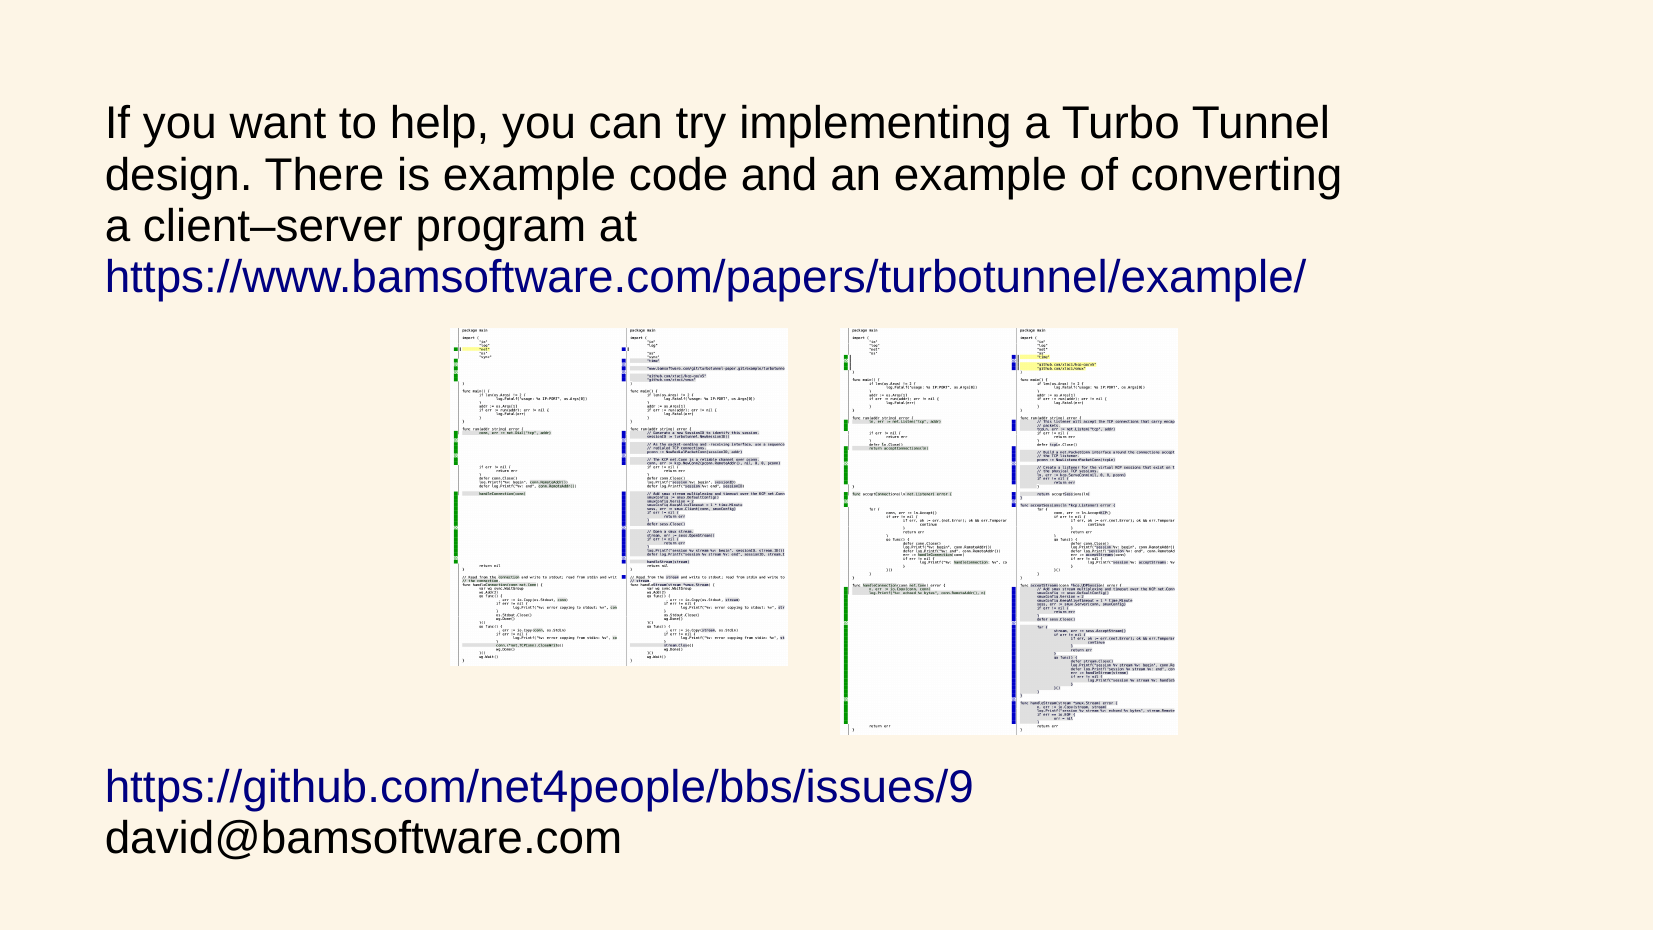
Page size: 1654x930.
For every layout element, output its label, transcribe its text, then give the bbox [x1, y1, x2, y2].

text_box If you want to help, you can try implementing a Turbo Tunnel design. There is example code and an example of converting a client–server program at https://www.bamsoftware.com/papers/turbotunnel/example/ [90, 90, 1381, 310]
text_box https://github.com/net4people/bbs/issues/9 david@bamsoftware.com [90, 753, 990, 871]
picture [840, 328, 1178, 736]
picture [450, 328, 788, 667]
